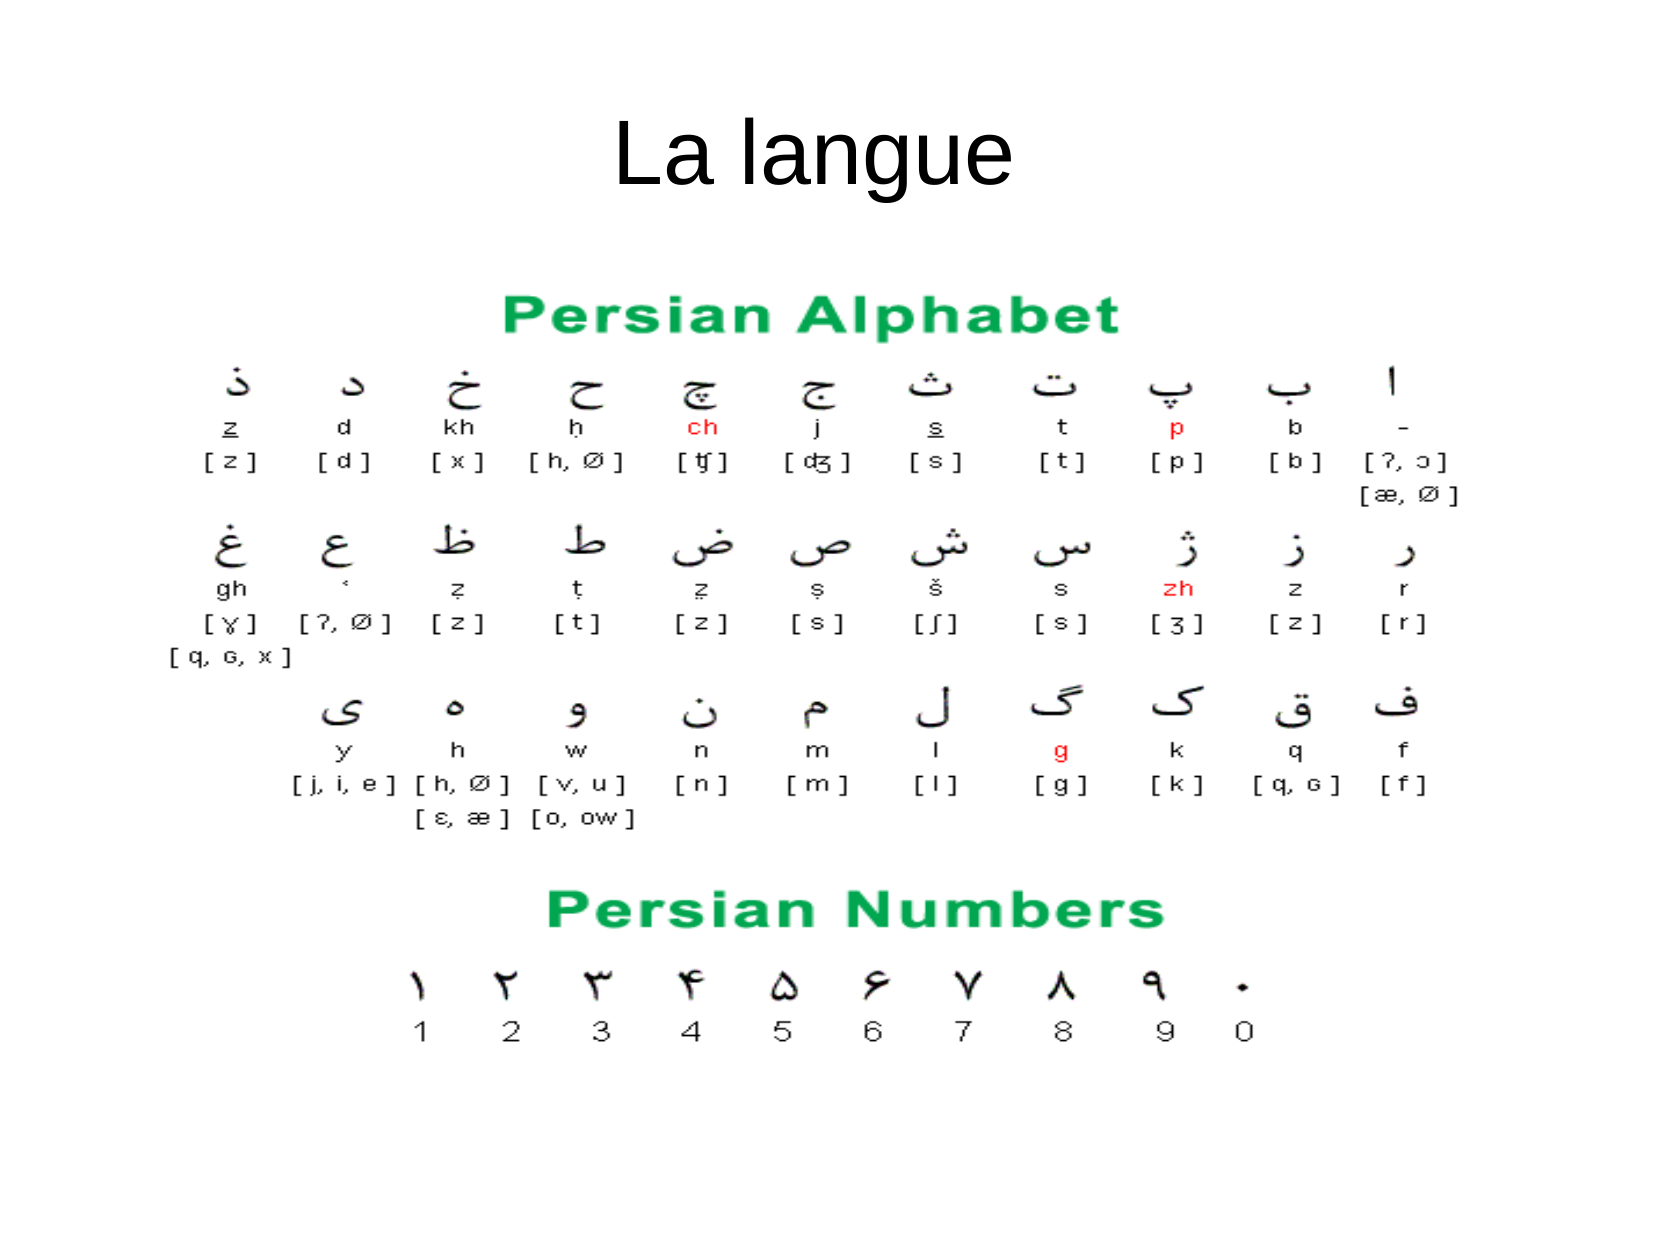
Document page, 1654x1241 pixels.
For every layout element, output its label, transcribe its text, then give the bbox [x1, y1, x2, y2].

title La langue [82, 49, 1571, 257]
picture [86, 290, 1571, 1109]
